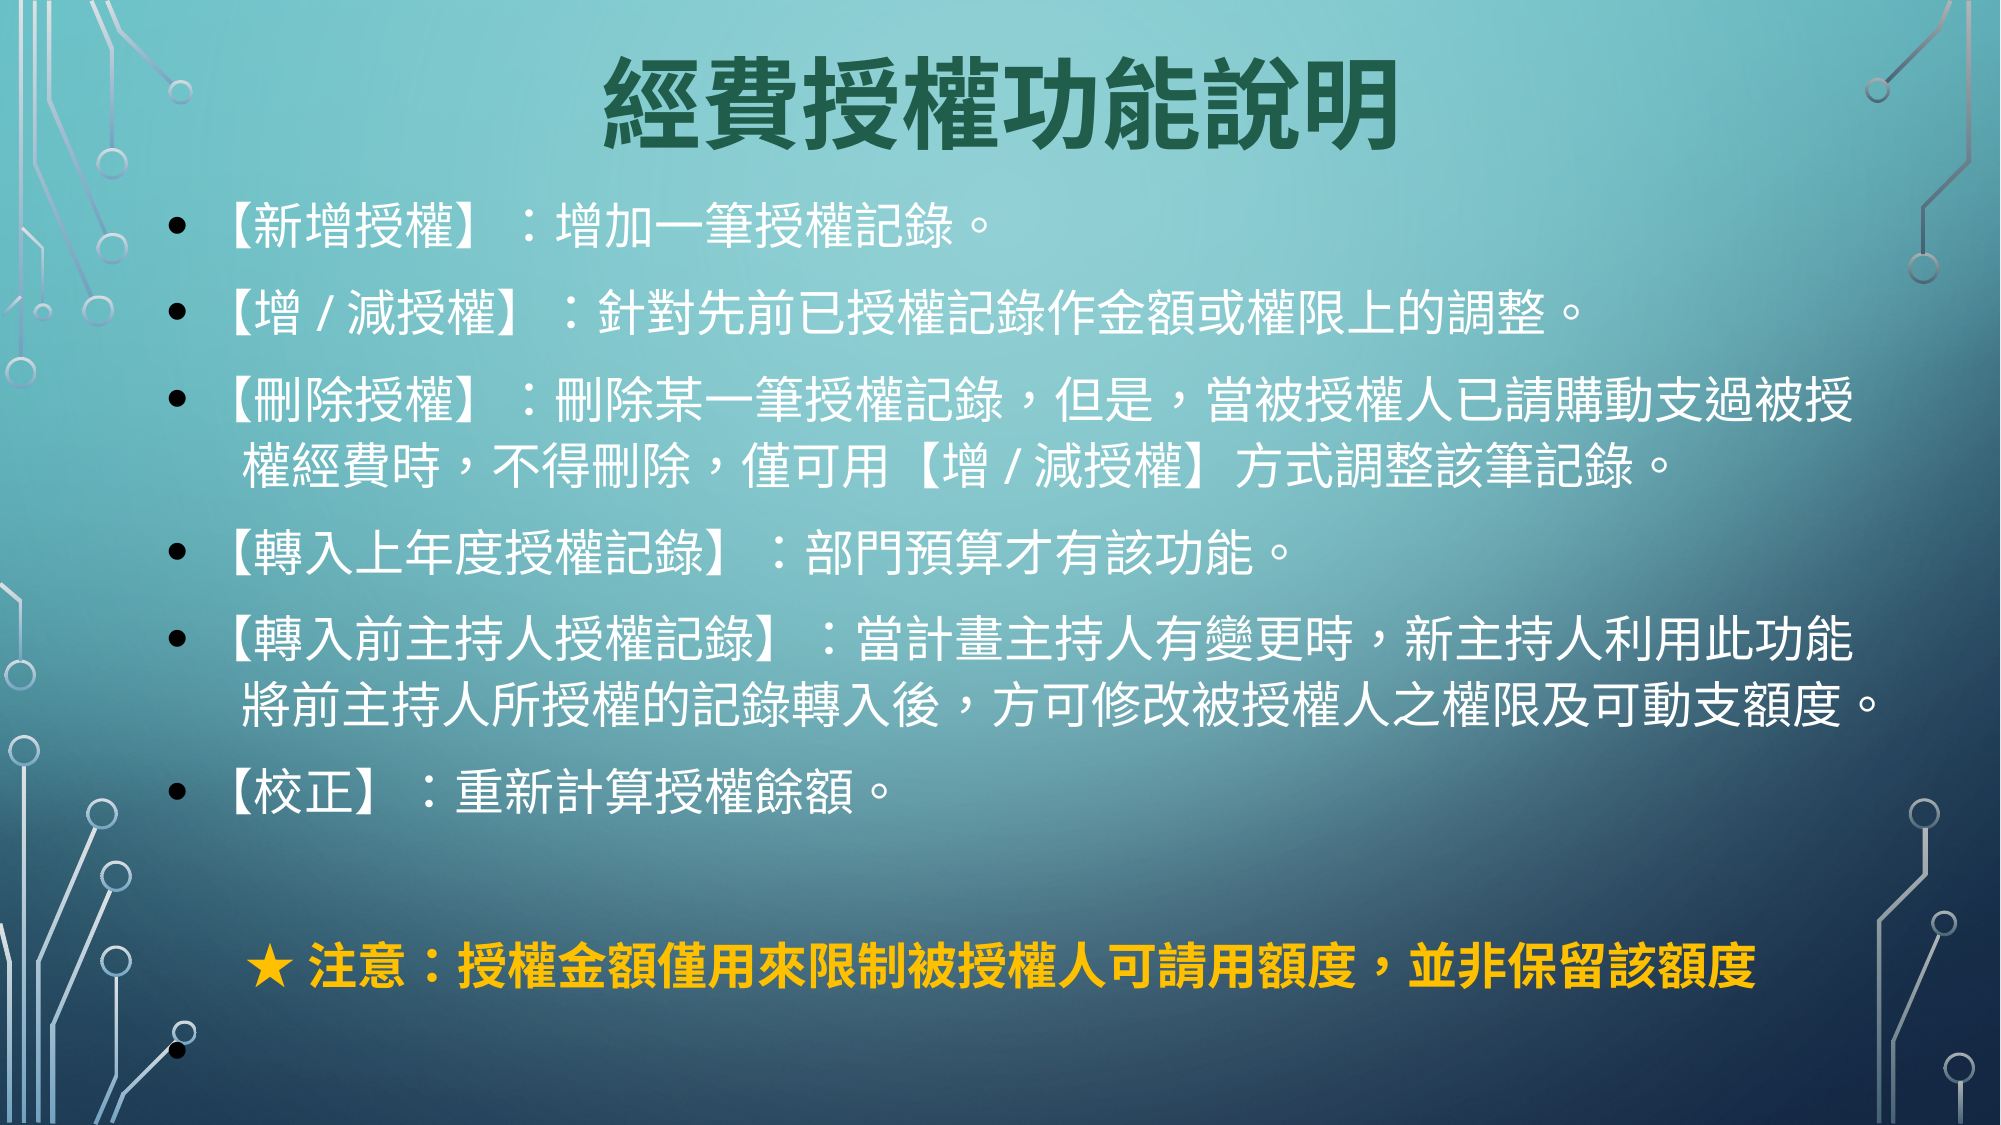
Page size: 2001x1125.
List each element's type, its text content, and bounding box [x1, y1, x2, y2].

title 經費授權功能說明 [79, 37, 1925, 182]
list 【新增授權】：增加一筆授權記錄。 【增/減授權】：針對先前已授權記錄作金額或權限上的調整。 【刪除授權】：刪除某一筆授權記錄，但是，當被授權人已請購動支過被授權經費時，不得刪除，僅可用【增/減授權】方式調整該筆記錄。 【轉入上年度授權記錄】：部門預算才有該功能。 【轉入前主持人授權記錄】：當計畫主持人有變更時，新主持人利用此功能將前主持人所授權的記錄轉入後，方可修改被授權人之權限及可動支額度。 【校正】：重新計算授權餘額。 ★注意：授權金額僅用來限制被授權人可請用額度，並非保留該額度 [151, 181, 1874, 1027]
